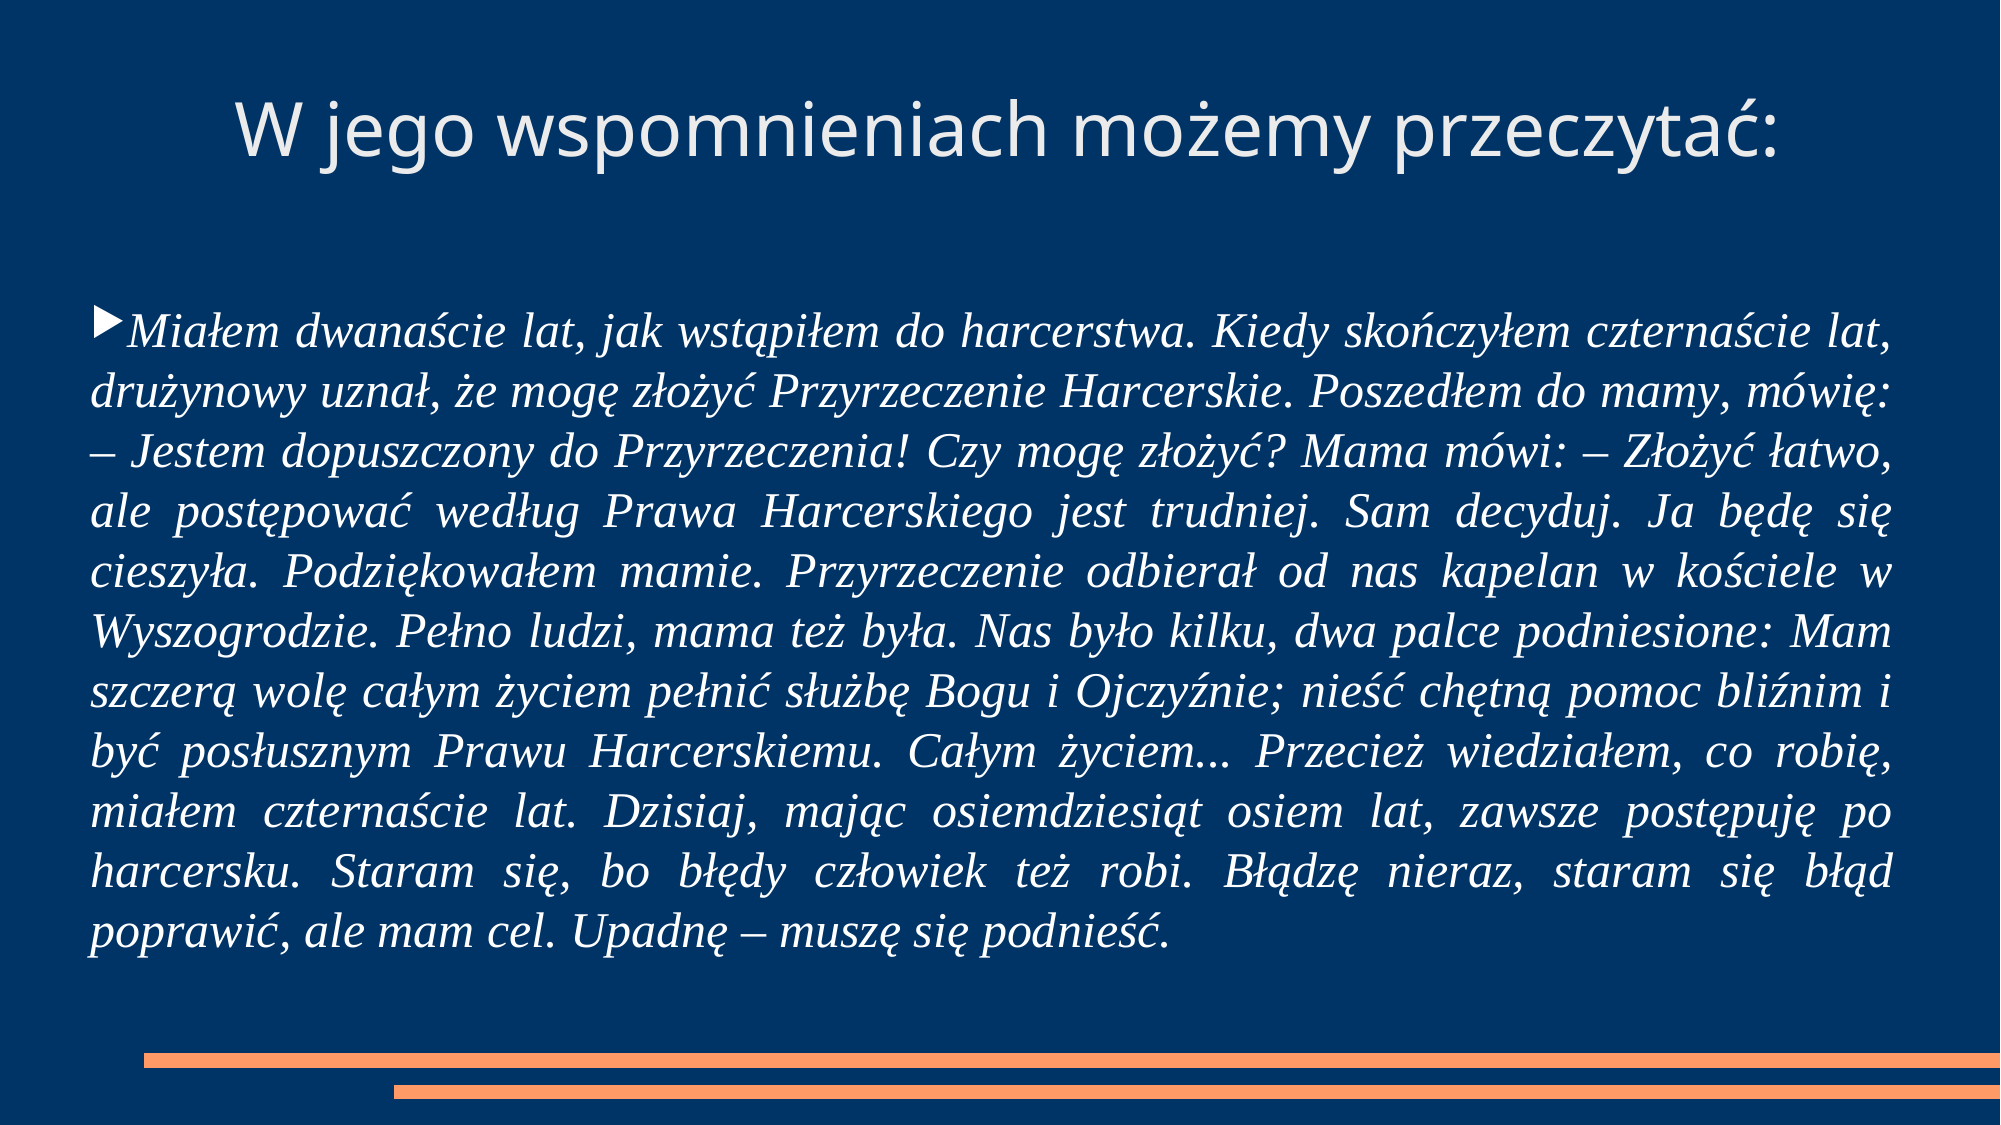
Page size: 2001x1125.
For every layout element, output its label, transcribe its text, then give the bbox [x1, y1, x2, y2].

title W jego wspomnieniach możemy przeczytać: [106, 74, 1911, 304]
list Miałem dwanaście lat, jak wstąpiłem do harcerstwa. Kiedy skończyłem czternaście lat, drużynowy uznał, że mogę złożyć Przyrzeczenie Harcerskie. Poszedłem do mamy, mówię: – Jestem dopuszczony do Przyrzeczenia! Czy mogę złożyć? Mama mówi: – Złożyć łatwo, ale postępować według Prawa Harcerskiego jest trudniej. Sam decyduj. Ja będę się cieszyła. Podziękowałem mamie. Przyrzeczenie odbierał od nas kapelan w kościele w Wyszogrodzie. Pełno ludzi, mama też była. Nas było kilku, dwa palce podniesione: Mam szczerą wolę całym życiem pełnić służbę Bogu i Ojczyźnie; nieść chętną pomoc bliźnim i być posłusznym Prawu Harcerskiemu. Całym życiem... Przecież wiedziałem, co robię, miałem czternaście lat. Dzisiaj, mając osiemdziesiąt osiem lat, zawsze postępuję po harcersku. Staram się, bo błędy człowiek też robi. Błądzę nieraz, staram się błąd poprawić, ale mam cel. Upadnę – muszę się podnieść. [90, 226, 1910, 1000]
